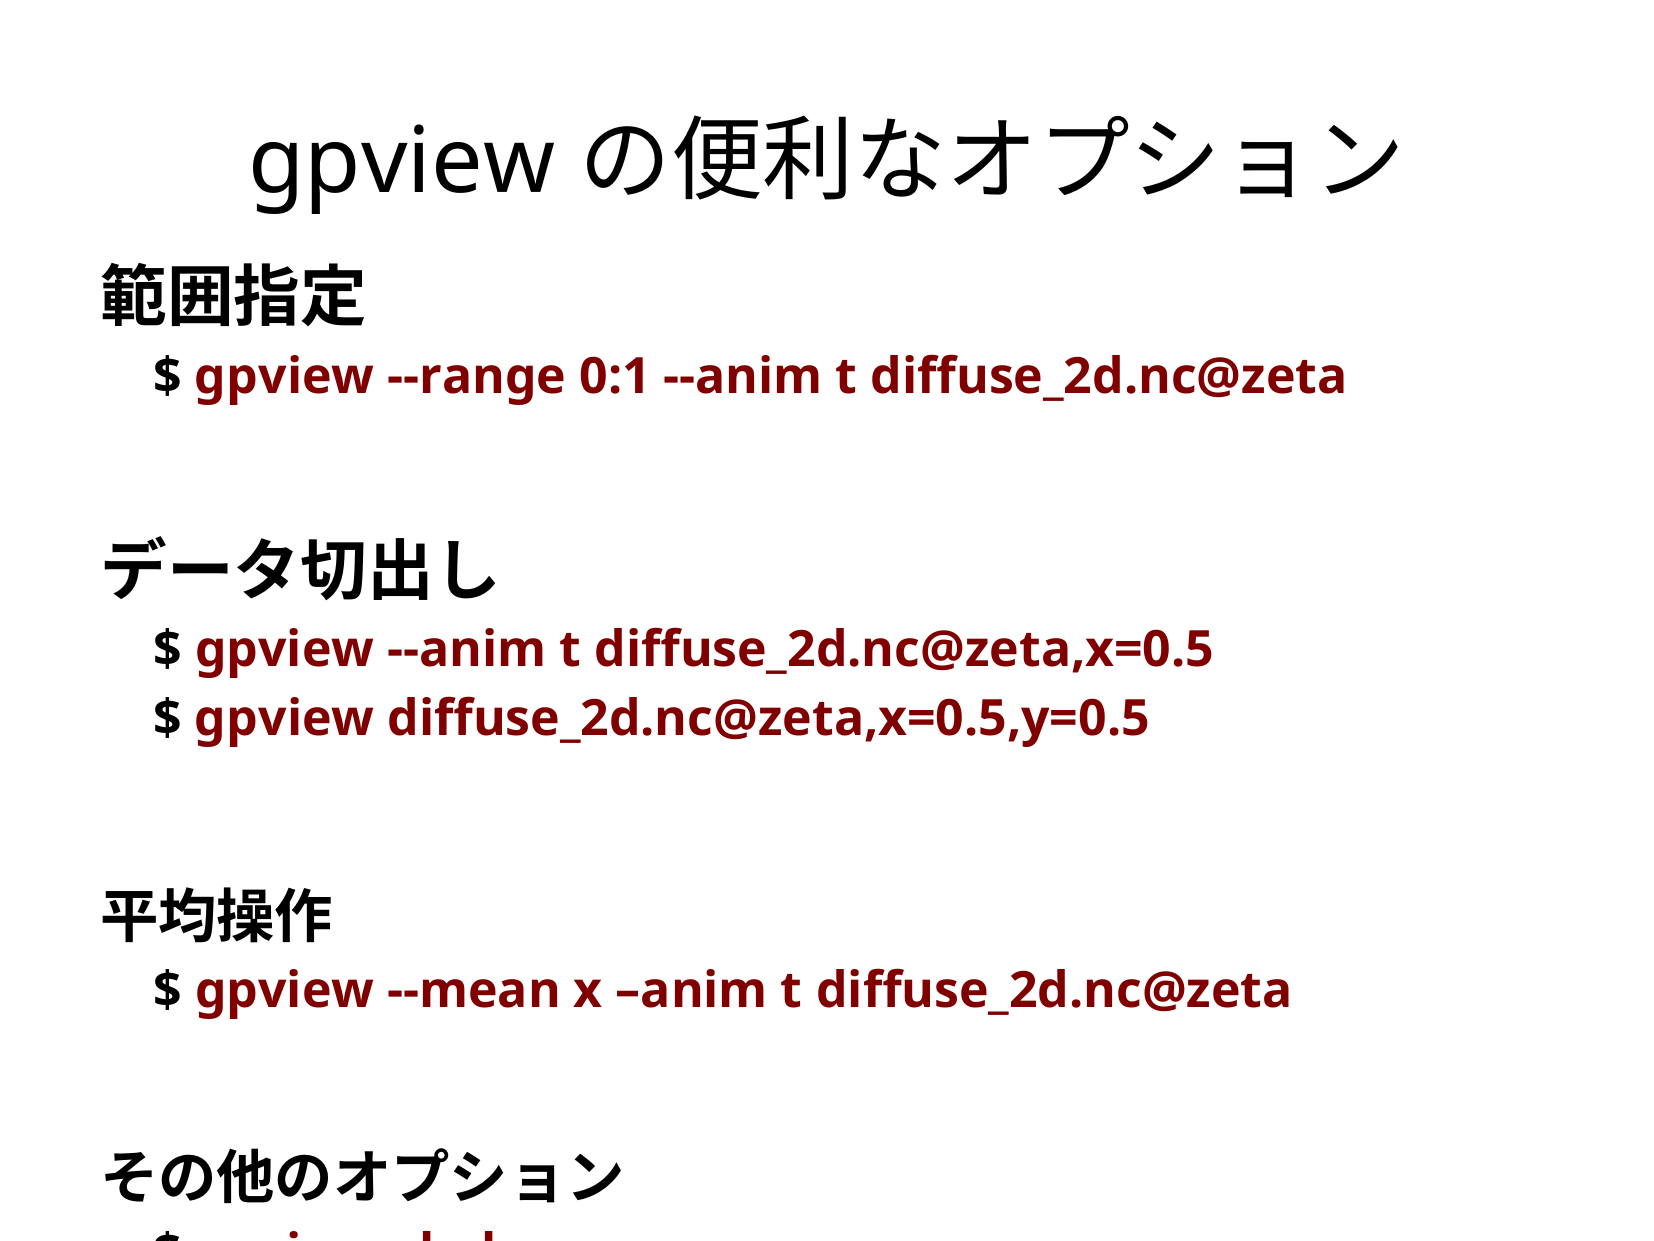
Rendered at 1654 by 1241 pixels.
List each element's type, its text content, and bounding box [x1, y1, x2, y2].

list 範囲指定 $ gpview --range 0:1 --anim t diffuse_2d.nc@zeta データ切出し $ gpview --anim t diffuse_2d.nc@zeta,x=0.5 $ gpview diffuse_2d.nc@zeta,x=0.5,y=0.5 平均操作 $ gpview --mean x –anim t diffuse_2d.nc@zeta その他のオプション $ gpview --help [82, 242, 1571, 1180]
title gpview の便利なオプション [82, 49, 1571, 242]
